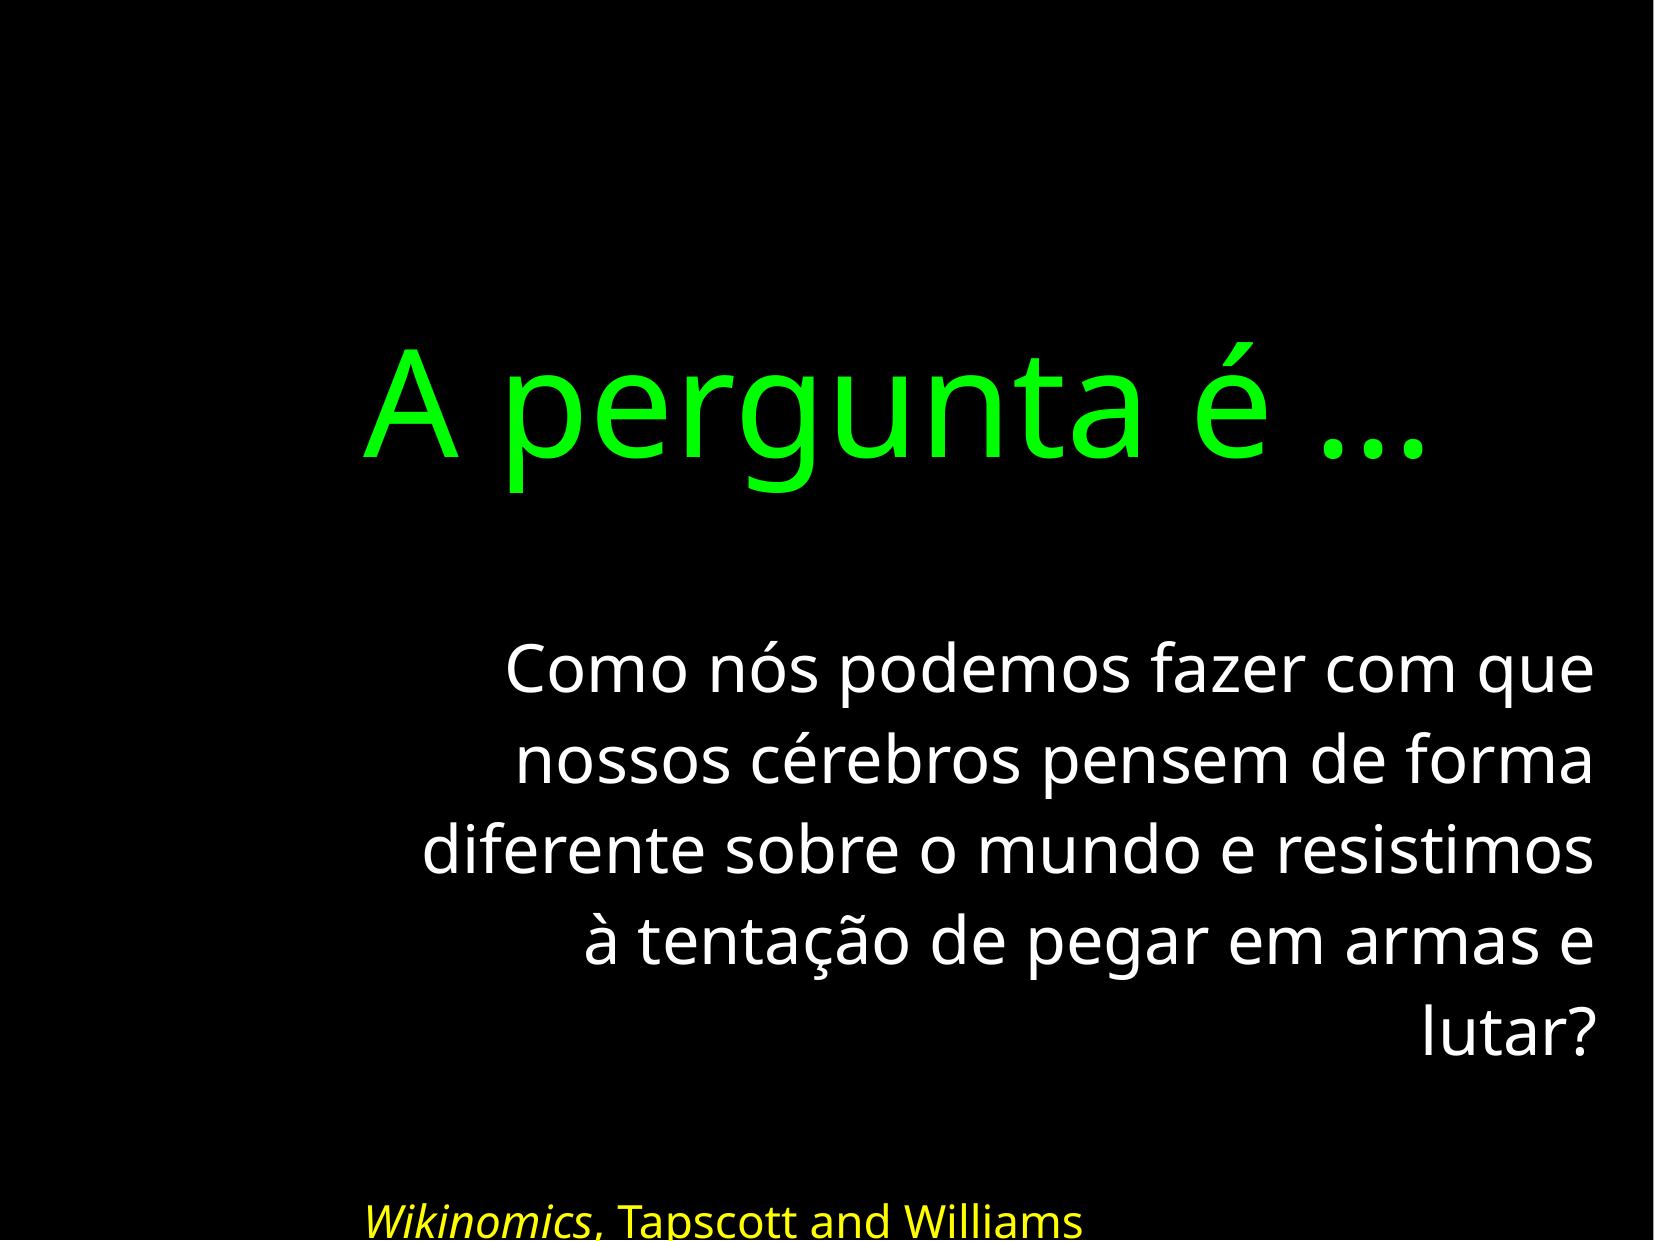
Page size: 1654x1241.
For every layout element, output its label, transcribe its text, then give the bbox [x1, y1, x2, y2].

list A pergunta é ... Como nós podemos fazer com que nossos cérebros pensem de forma diferente sobre o mundo e resistimos à tentação de pegar em armas e lutar? Wikinomics, Tapscott and Williams [330, 289, 1613, 1213]
